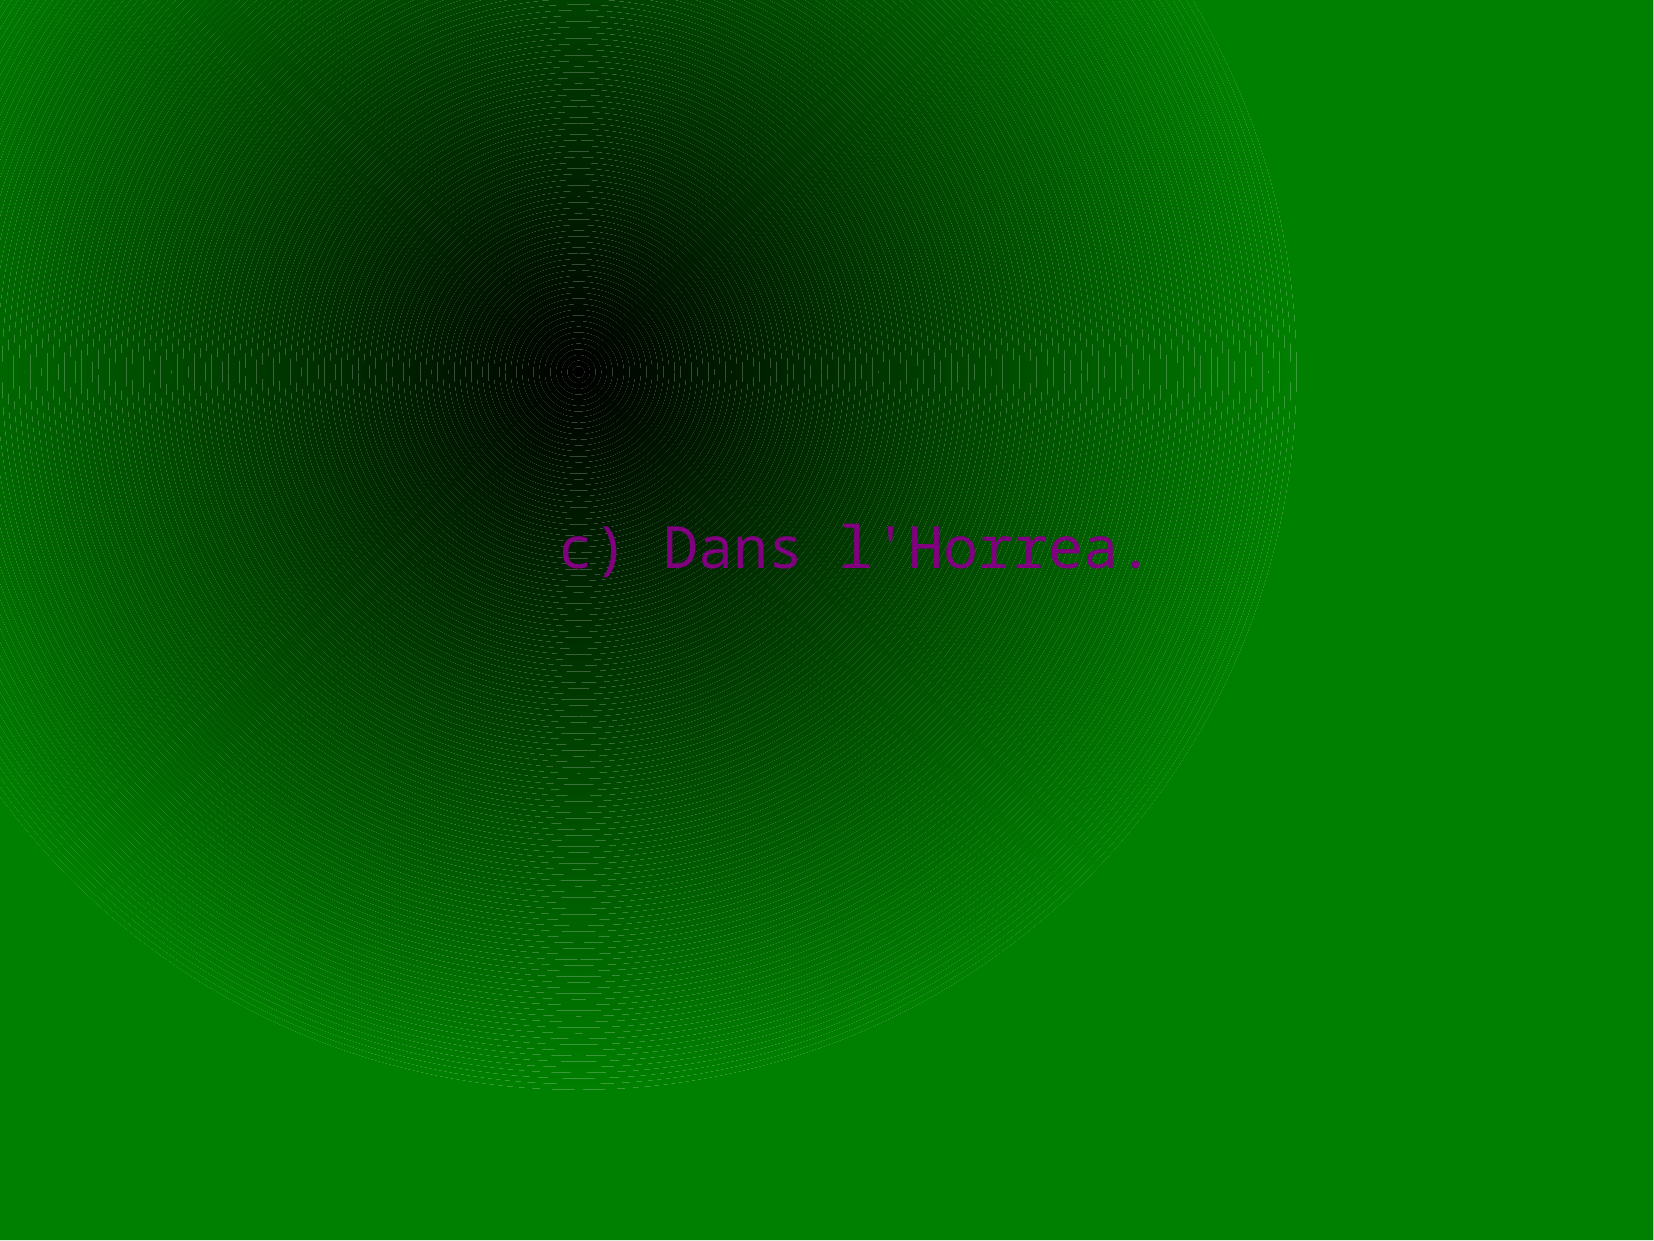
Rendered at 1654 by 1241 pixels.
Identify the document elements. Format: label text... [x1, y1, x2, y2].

text_box c) Dans l'Horrea. [531, 499, 1217, 582]
